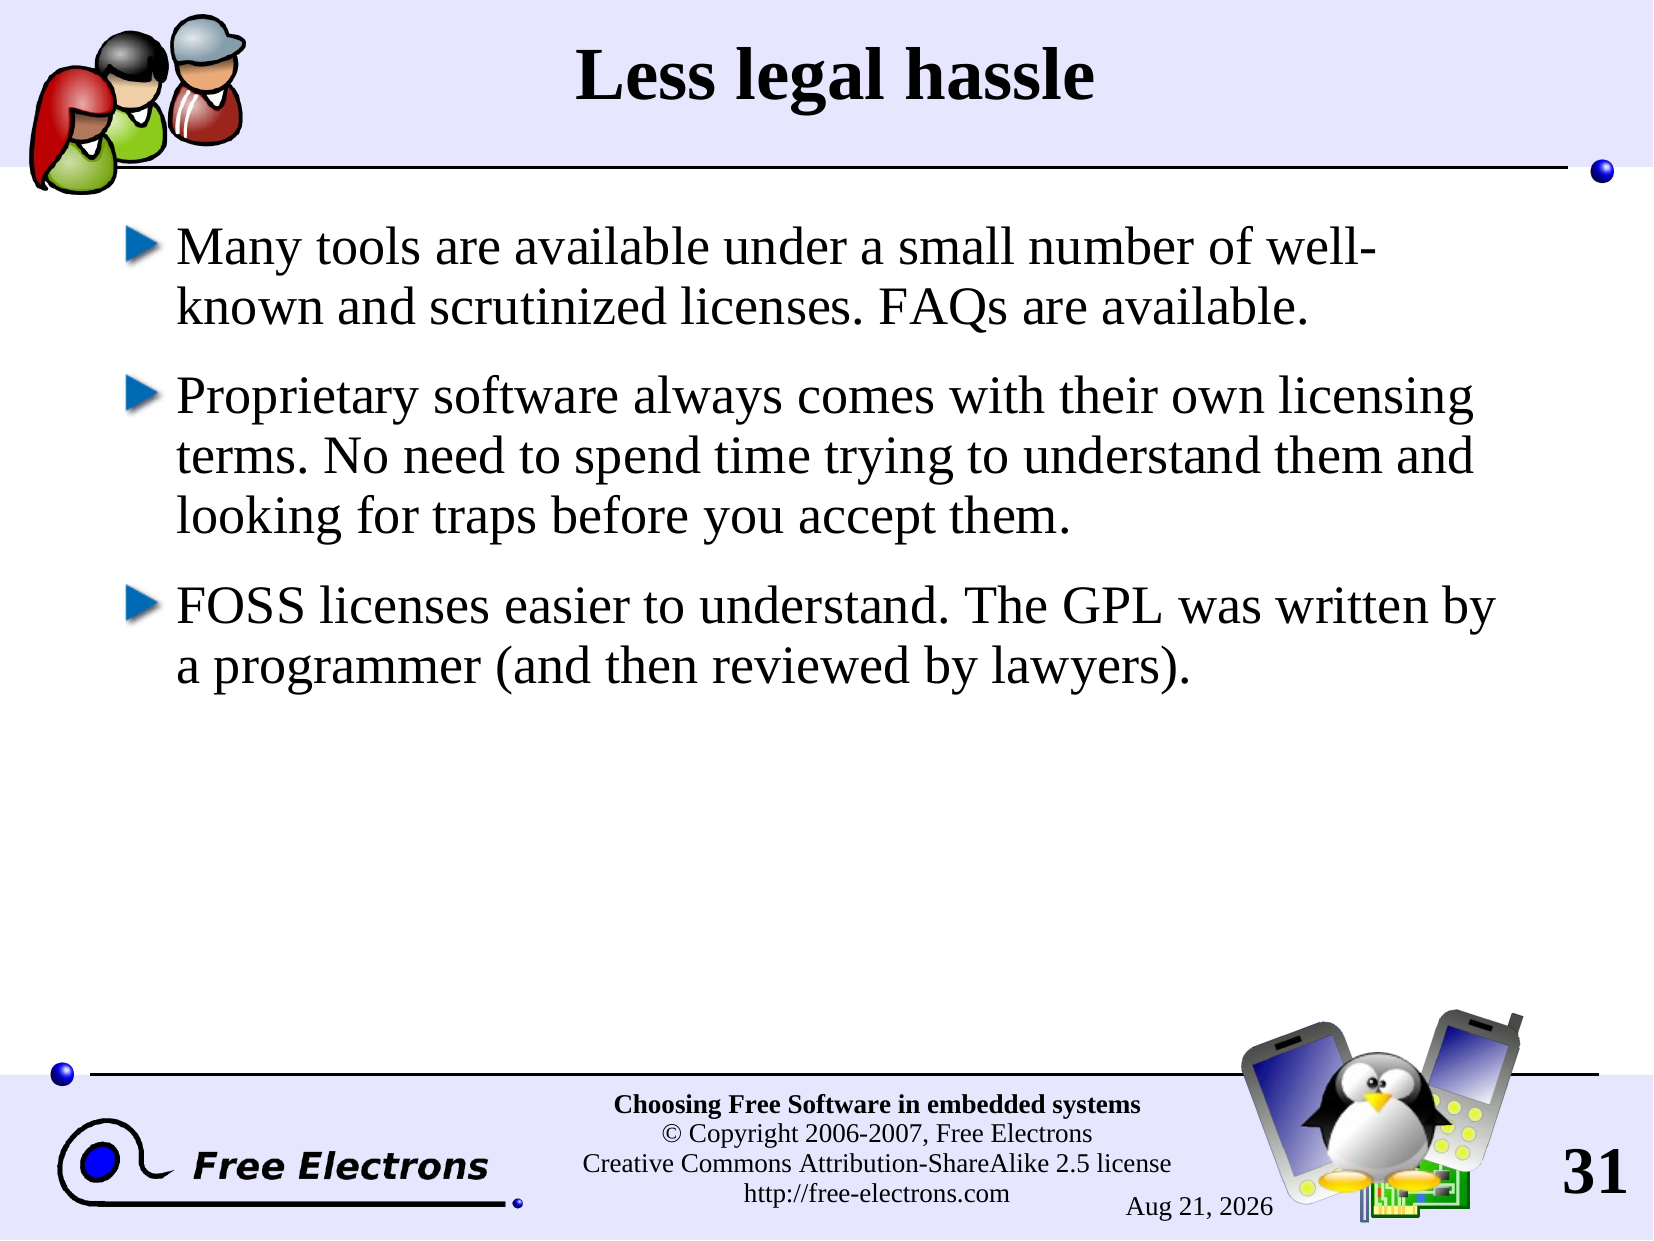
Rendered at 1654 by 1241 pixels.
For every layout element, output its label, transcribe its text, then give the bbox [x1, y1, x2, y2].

list Many tools are available under a small number of well-known and scrutinized licenses. FAQs are available. Proprietary software always comes with their own licensing terms. No need to spend time trying to understand them and looking for traps before you accept them. FOSS licenses easier to understand. The GPL was written by a programmer (and then reviewed by lawyers). [105, 216, 1518, 1066]
title Less legal hassle [246, 25, 1604, 124]
picture [50, 1107, 527, 1216]
picture [1231, 1007, 1538, 1240]
picture [29, 14, 246, 195]
